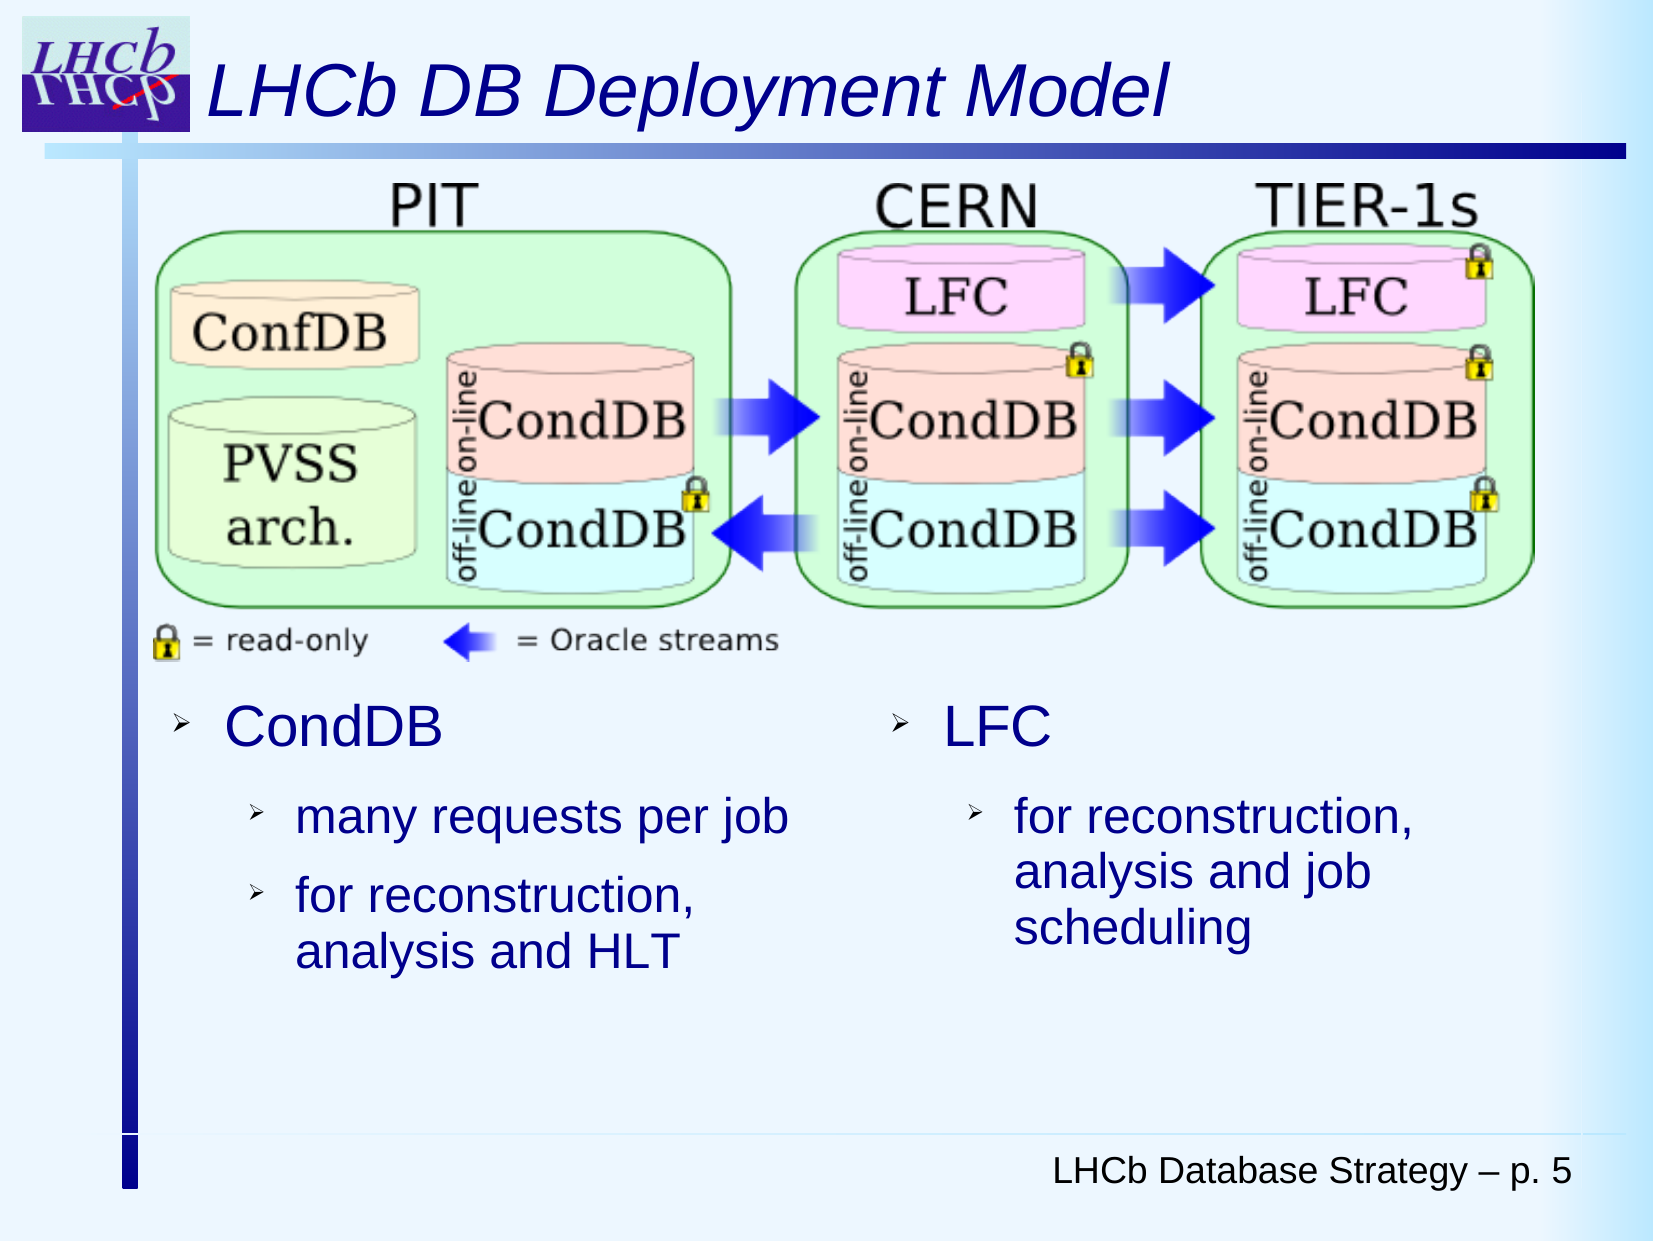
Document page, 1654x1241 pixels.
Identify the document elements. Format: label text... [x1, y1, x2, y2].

list CondDB many requests per job for reconstruction, analysis and HLT [153, 693, 816, 1094]
list LFC for reconstruction, analysis and job scheduling [872, 693, 1535, 1094]
picture [22, 16, 190, 132]
picture [153, 183, 1535, 663]
title LHCb DB Deployment Model [206, 0, 1582, 182]
